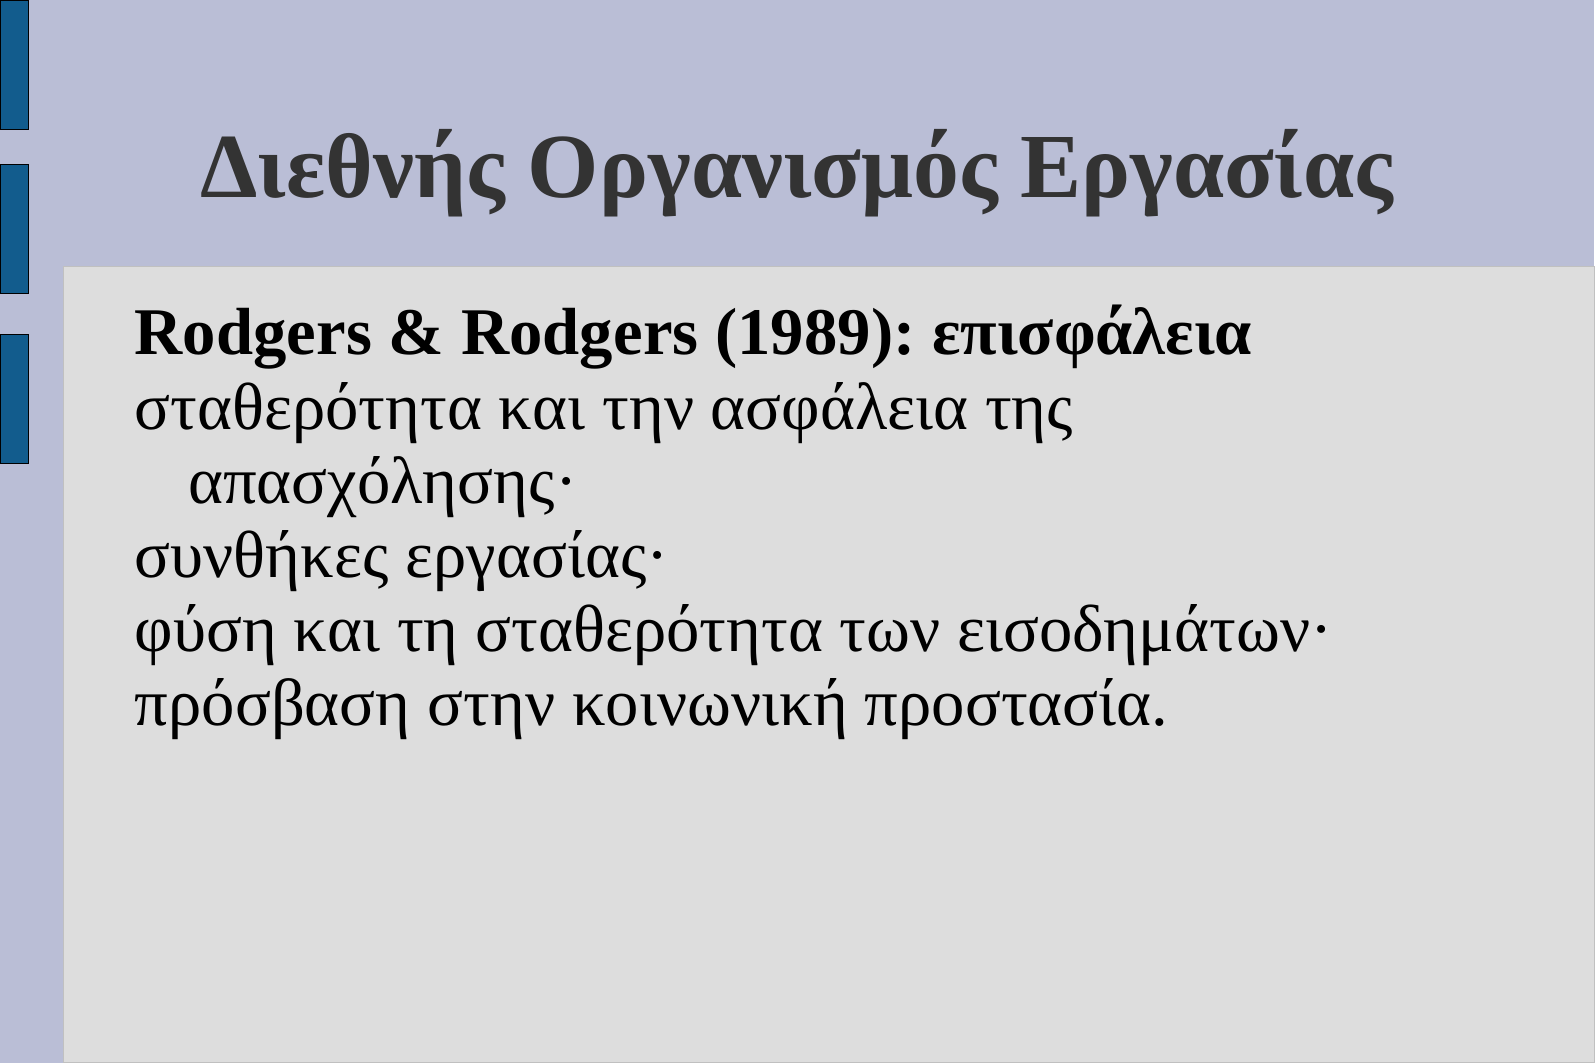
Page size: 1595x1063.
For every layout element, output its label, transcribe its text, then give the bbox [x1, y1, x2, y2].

list Rodgers & Rodgers (1989): επισφάλεια σταθερότητα και την ασφάλεια της απασχόλησης· συνθήκες εργασίας· φύση και τη σταθερότητα των εισοδημάτων· πρόσβαση στην κοινωνική προστασία. [117, 295, 1479, 951]
title Διεθνής Οργανισμός Εργασίας [117, 85, 1479, 249]
